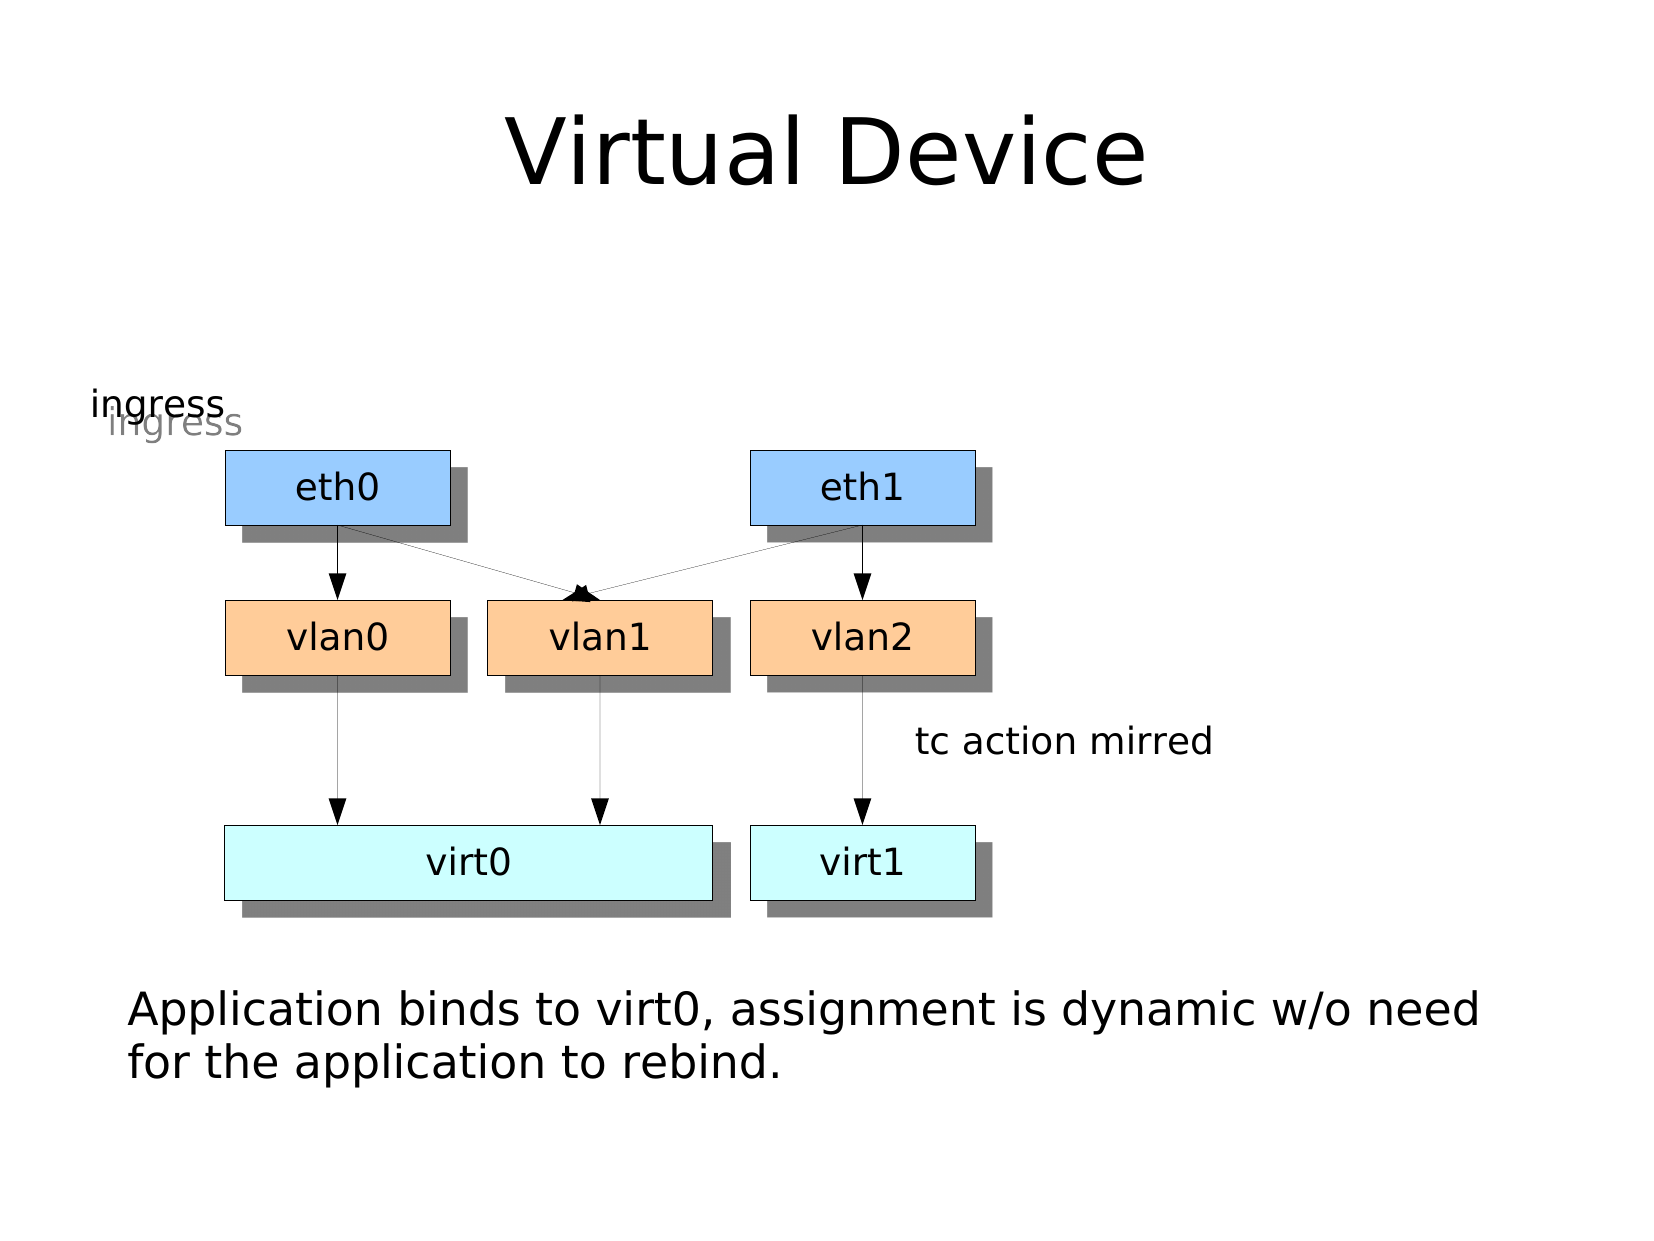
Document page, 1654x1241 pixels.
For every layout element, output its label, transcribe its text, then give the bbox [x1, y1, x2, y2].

text_box vlan1 [487, 600, 713, 676]
text_box Application binds to virt0, assignment is dynamic w/o need for the application to rebind. [112, 975, 1471, 1097]
title Virtual Device [82, 49, 1571, 257]
text_box eth0 [225, 450, 451, 526]
text_box eth1 [750, 450, 976, 526]
text_box ingress [75, 375, 338, 434]
text_box vlan0 [225, 600, 451, 676]
text_box vlan2 [750, 600, 976, 676]
text_box tc action mirred [900, 712, 1223, 771]
text_box virt1 [750, 825, 976, 901]
text_box virt0 [224, 825, 713, 901]
